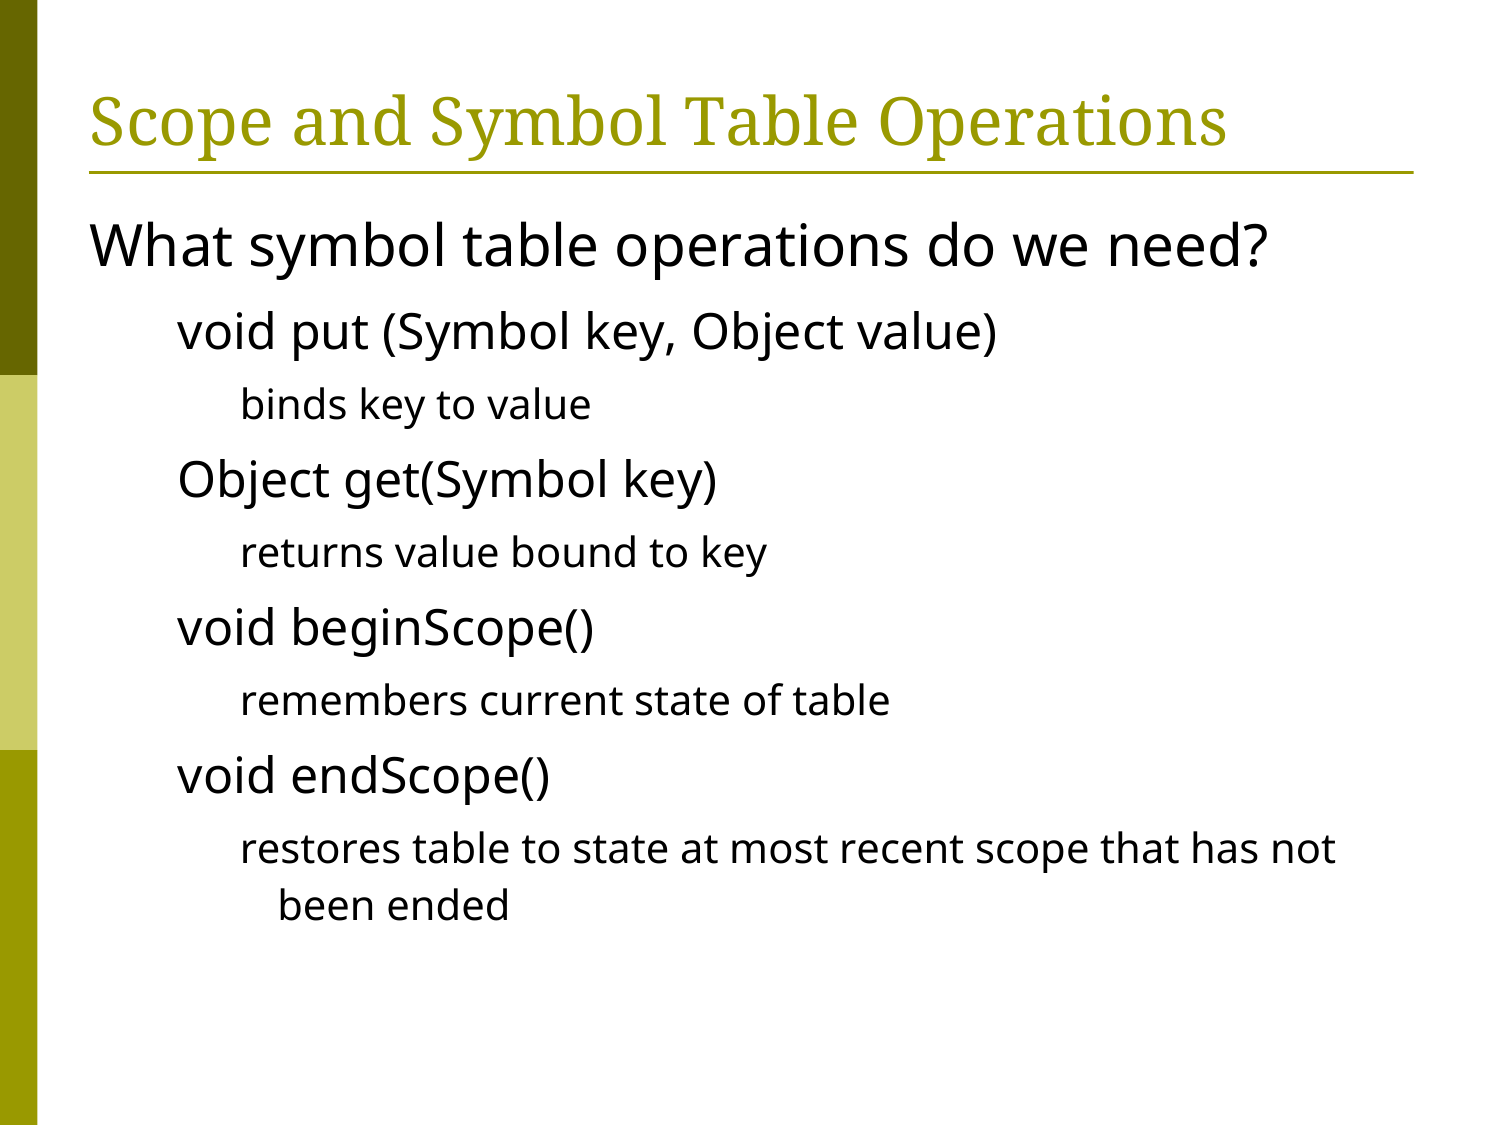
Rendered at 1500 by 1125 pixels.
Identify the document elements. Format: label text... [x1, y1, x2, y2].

title Scope and Symbol Table Operations [75, 45, 1426, 173]
list What symbol table operations do we need? void put (Symbol key, Object value) binds key to value Object get(Symbol key) returns value bound to key void beginScope() remembers current state of table void endScope() restores table to state at most recent scope that has not been ended [75, 196, 1426, 1006]
